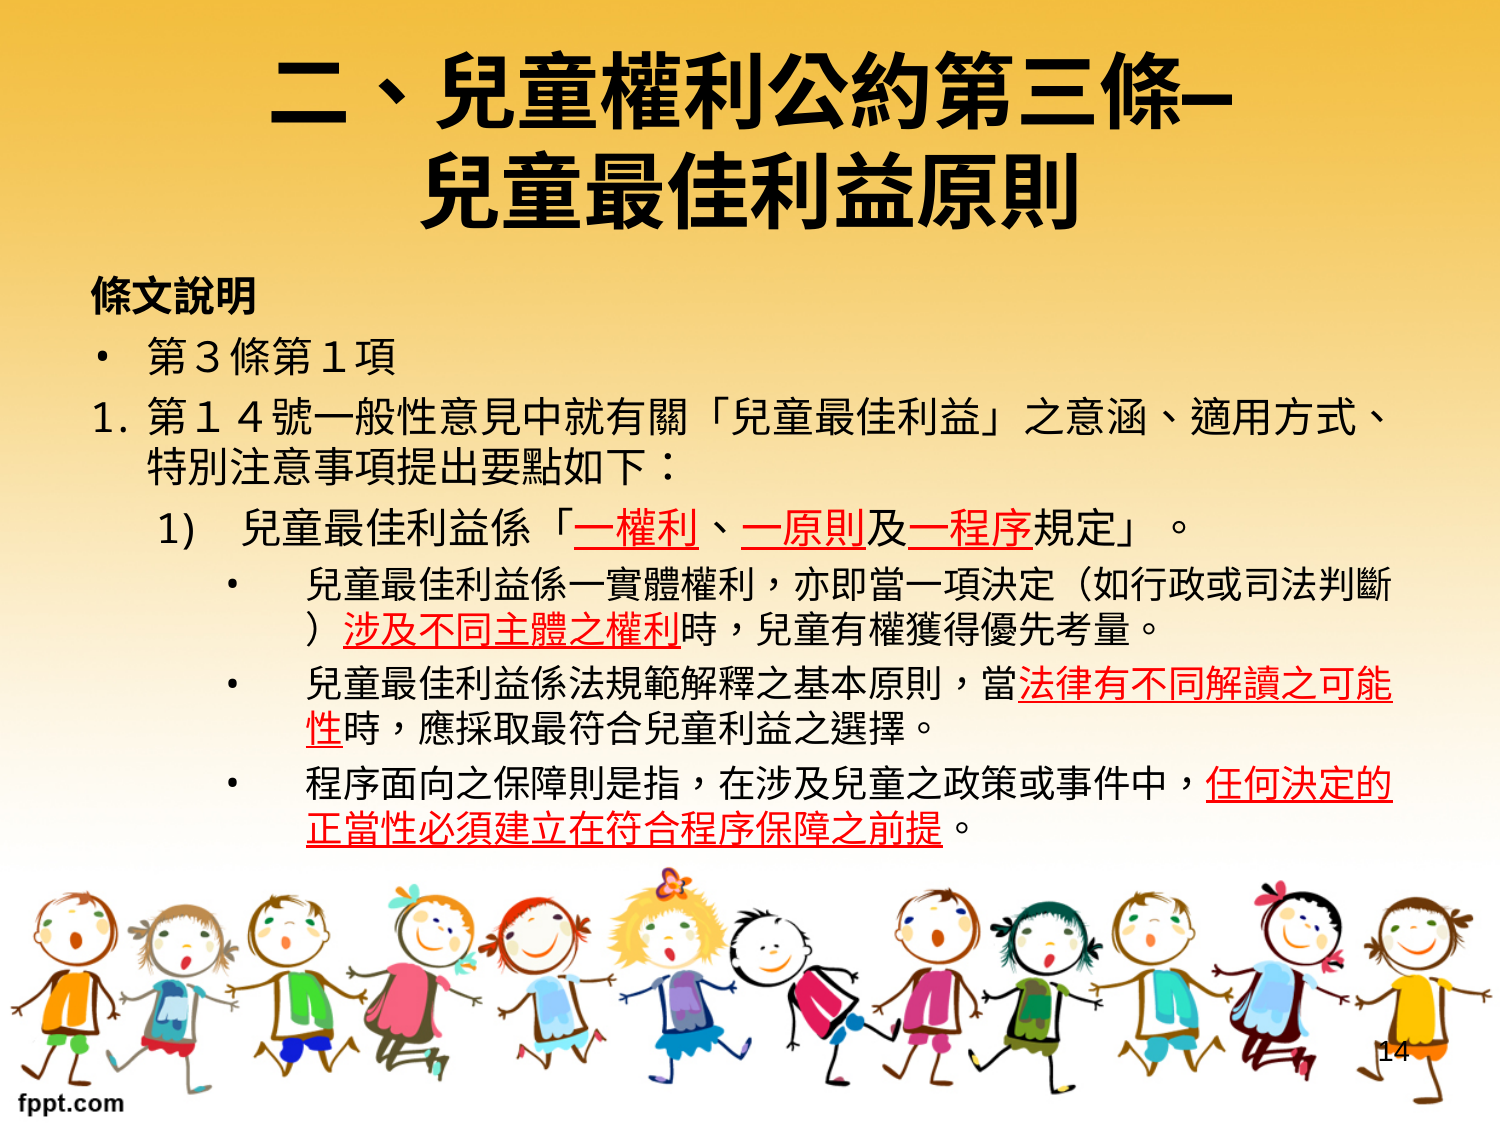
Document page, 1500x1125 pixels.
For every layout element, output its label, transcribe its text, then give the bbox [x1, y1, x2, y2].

title 二、兒童權利公約第三條— 兒童最佳利益原則 [75, 45, 1426, 233]
picture [0, 0, 1500, 1125]
text_box <編號> [1074, 1024, 1426, 1103]
list 條文說明 第３條第１項 第１４號一般性意見中就有關「兒童最佳利益」之意涵、適用方式、特別注意事項提出要點如下： 兒童最佳利益係「一權利、一原則及一程序規定」。 兒童最佳利益係一實體權利，亦即當一項決定（如行政或司法判斷）涉及不同主體之權利時，兒童有權獲得優先考量。 兒童最佳利益係法規範解釋之基本原則，當法律有不同解讀之可能性時，應採取最符合兒童利益之選擇。 程序面向之保障則是指，在涉及兒童之政策或事件中，任何決定的正當性必須建立在符合程序保障之前提。 [75, 262, 1426, 1005]
